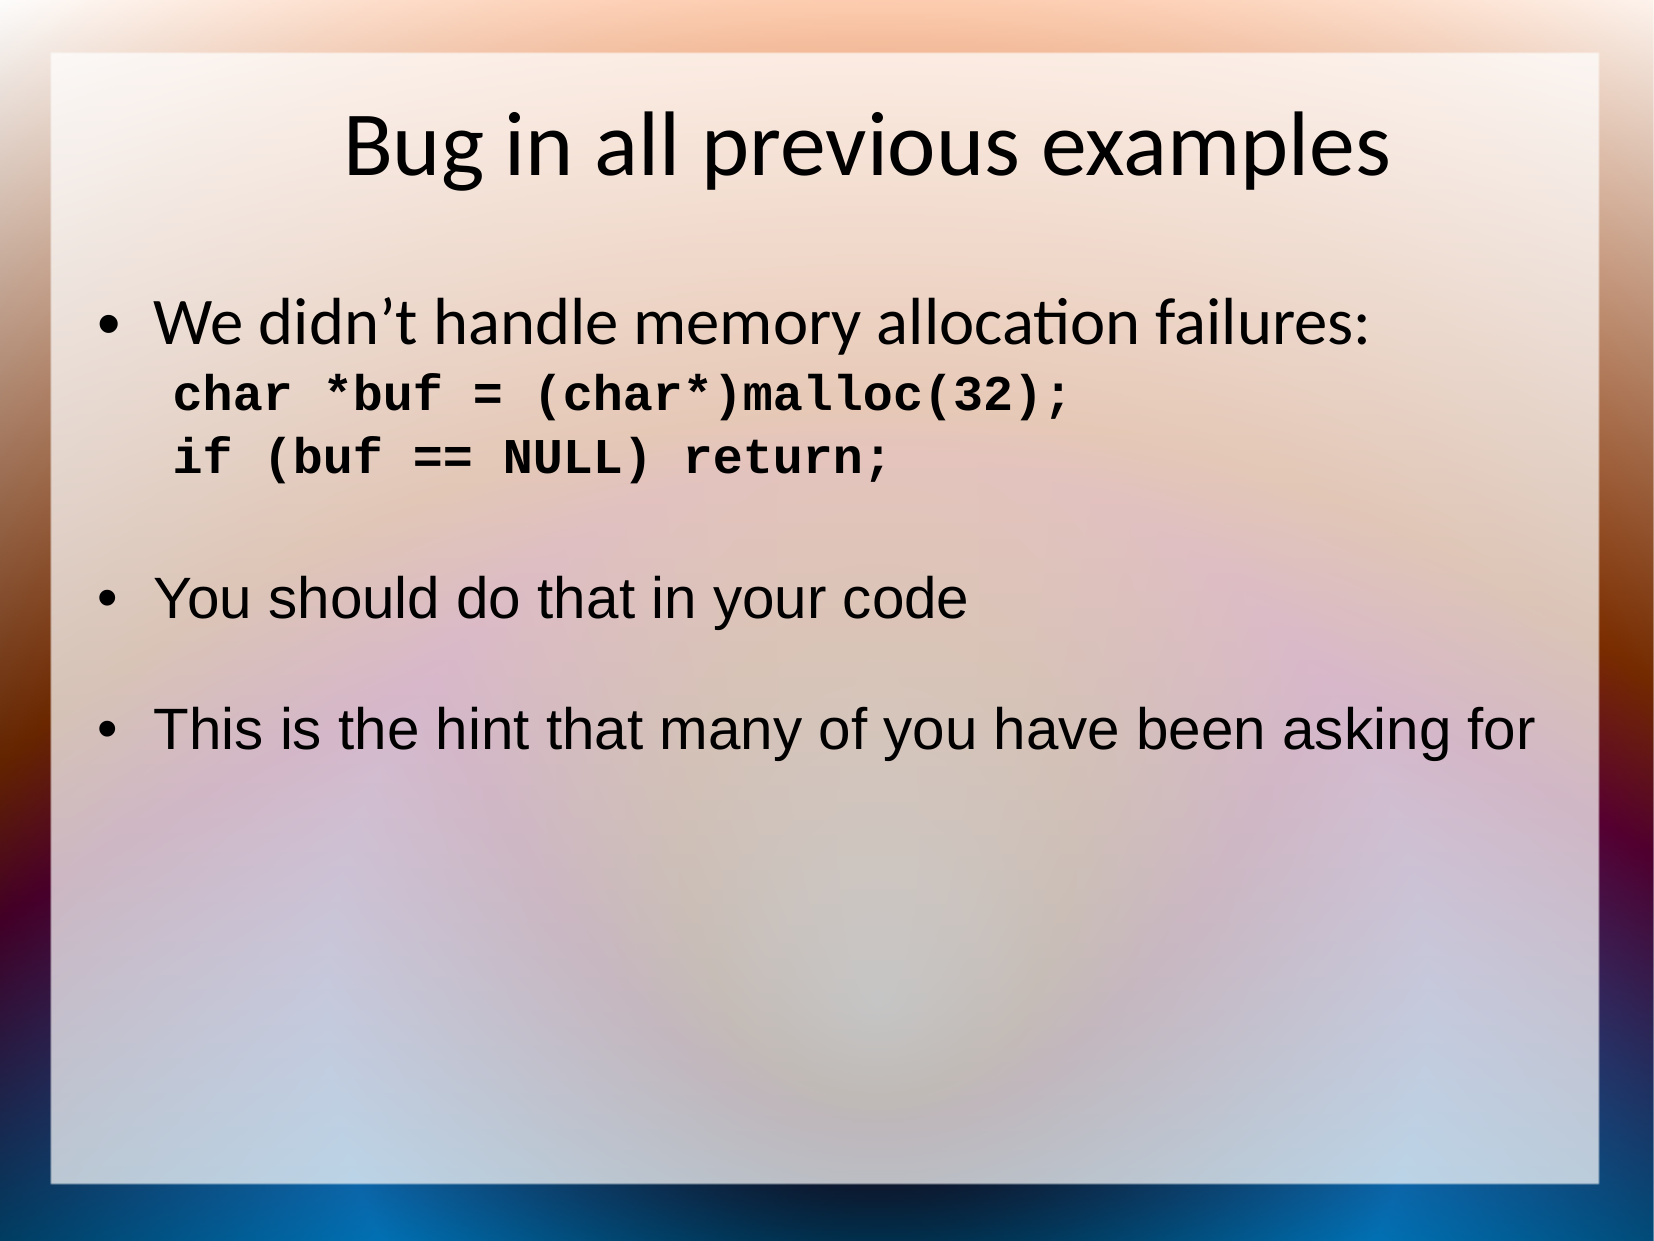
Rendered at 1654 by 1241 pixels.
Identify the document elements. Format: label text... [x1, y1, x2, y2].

picture [0, 0, 1654, 1241]
text_box We didn’t handle memory allocation failures: char *buf = (char*)malloc(32); if (buf == NULL) return; You should do that in your code This is the hint that many of you have been asking for [82, 289, 1585, 1186]
text_box Bug in all previous examples [82, 49, 1654, 257]
